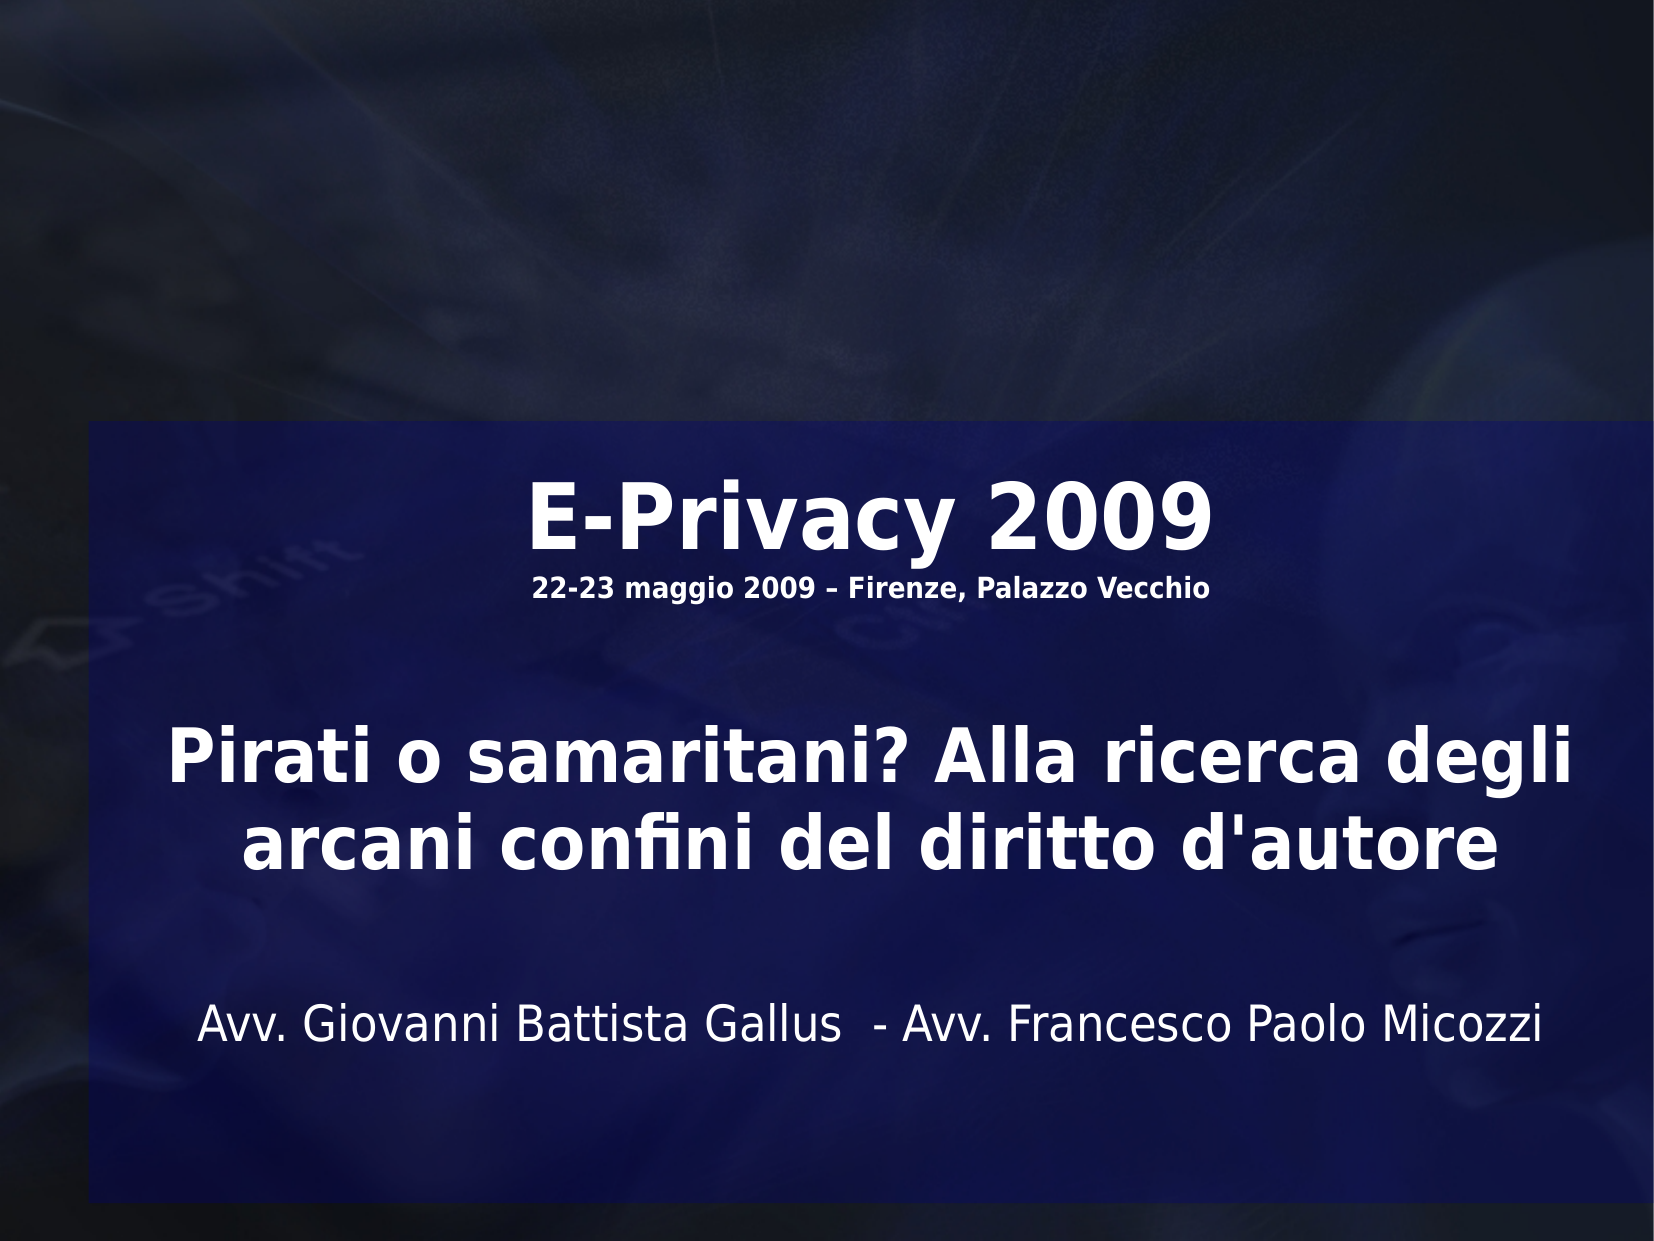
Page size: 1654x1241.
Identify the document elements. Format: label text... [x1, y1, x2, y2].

title E-Privacy 2009 22-23 maggio 2009 – Firenze, Palazzo Vecchio Pirati o samaritani? Alla ricerca degli arcani confini del diritto d'autore Avv. Giovanni Battista Gallus - Avv. Francesco Paolo Micozzi [88, 421, 1654, 1204]
picture [0, 0, 1654, 1241]
